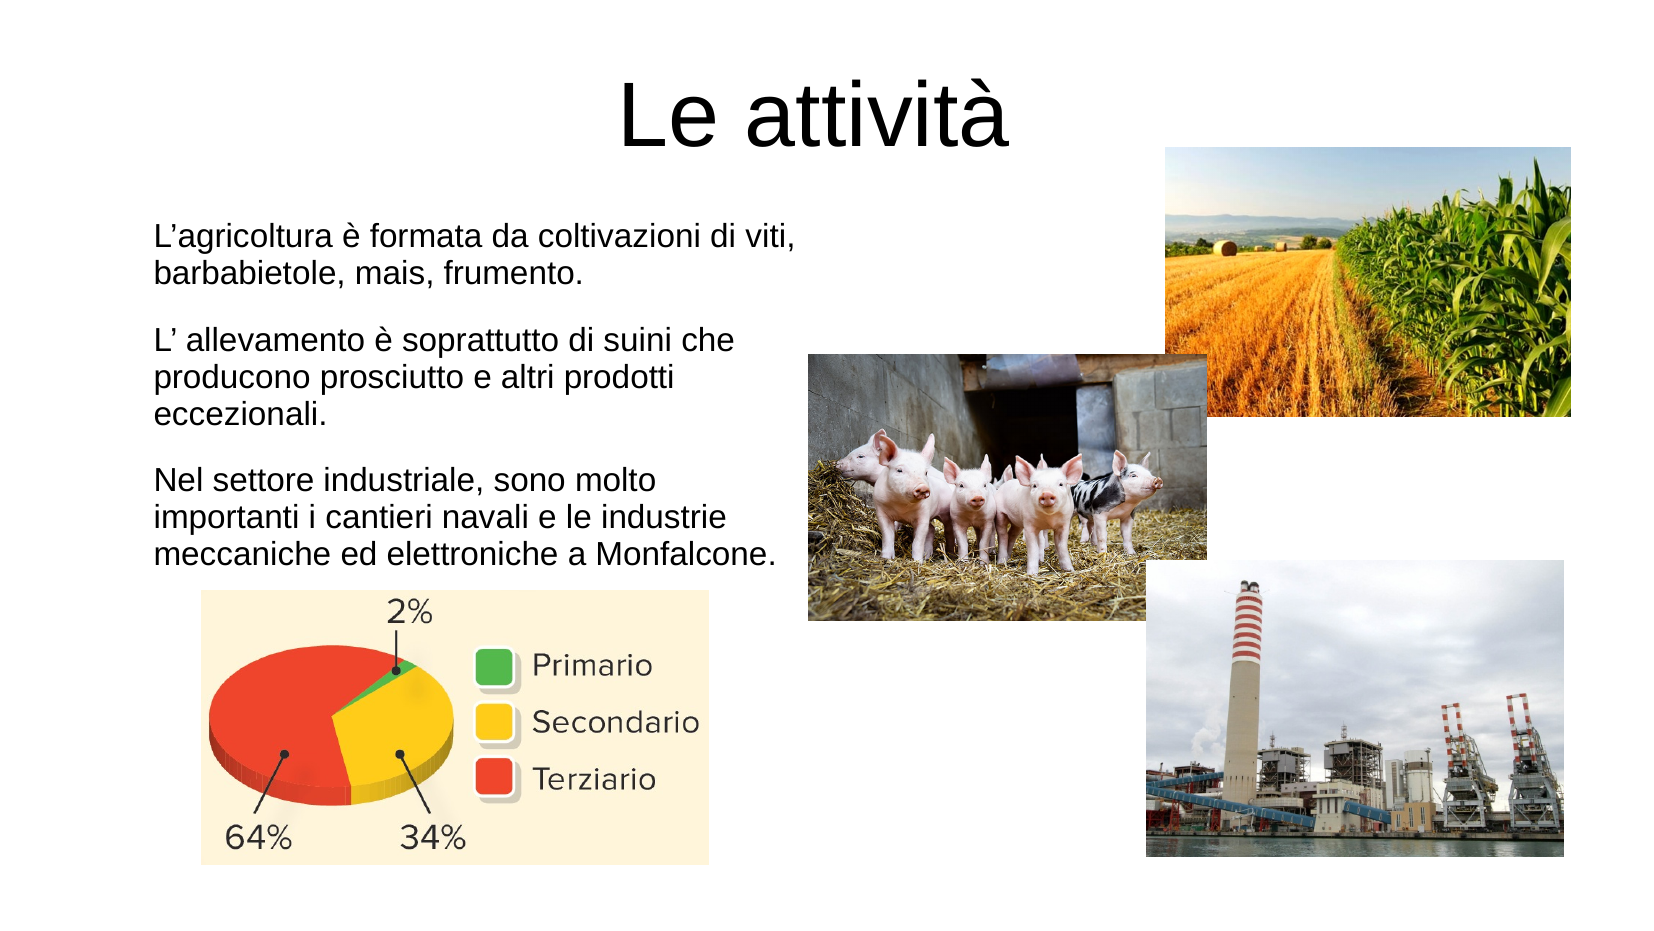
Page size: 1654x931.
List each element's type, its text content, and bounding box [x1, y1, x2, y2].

picture [201, 590, 709, 865]
picture [808, 147, 1571, 857]
title Le attività [82, 37, 1571, 193]
list L’agricoltura è formata da coltivazioni di viti, barbabietole, mais, frumento. L’ allevamento è soprattutto di suini che producono prosciutto e altri prodotti eccezionali. Nel settore industriale, sono molto importanti i cantieri navali e le industrie meccaniche ed elettroniche a Monfalcone. [82, 217, 809, 758]
